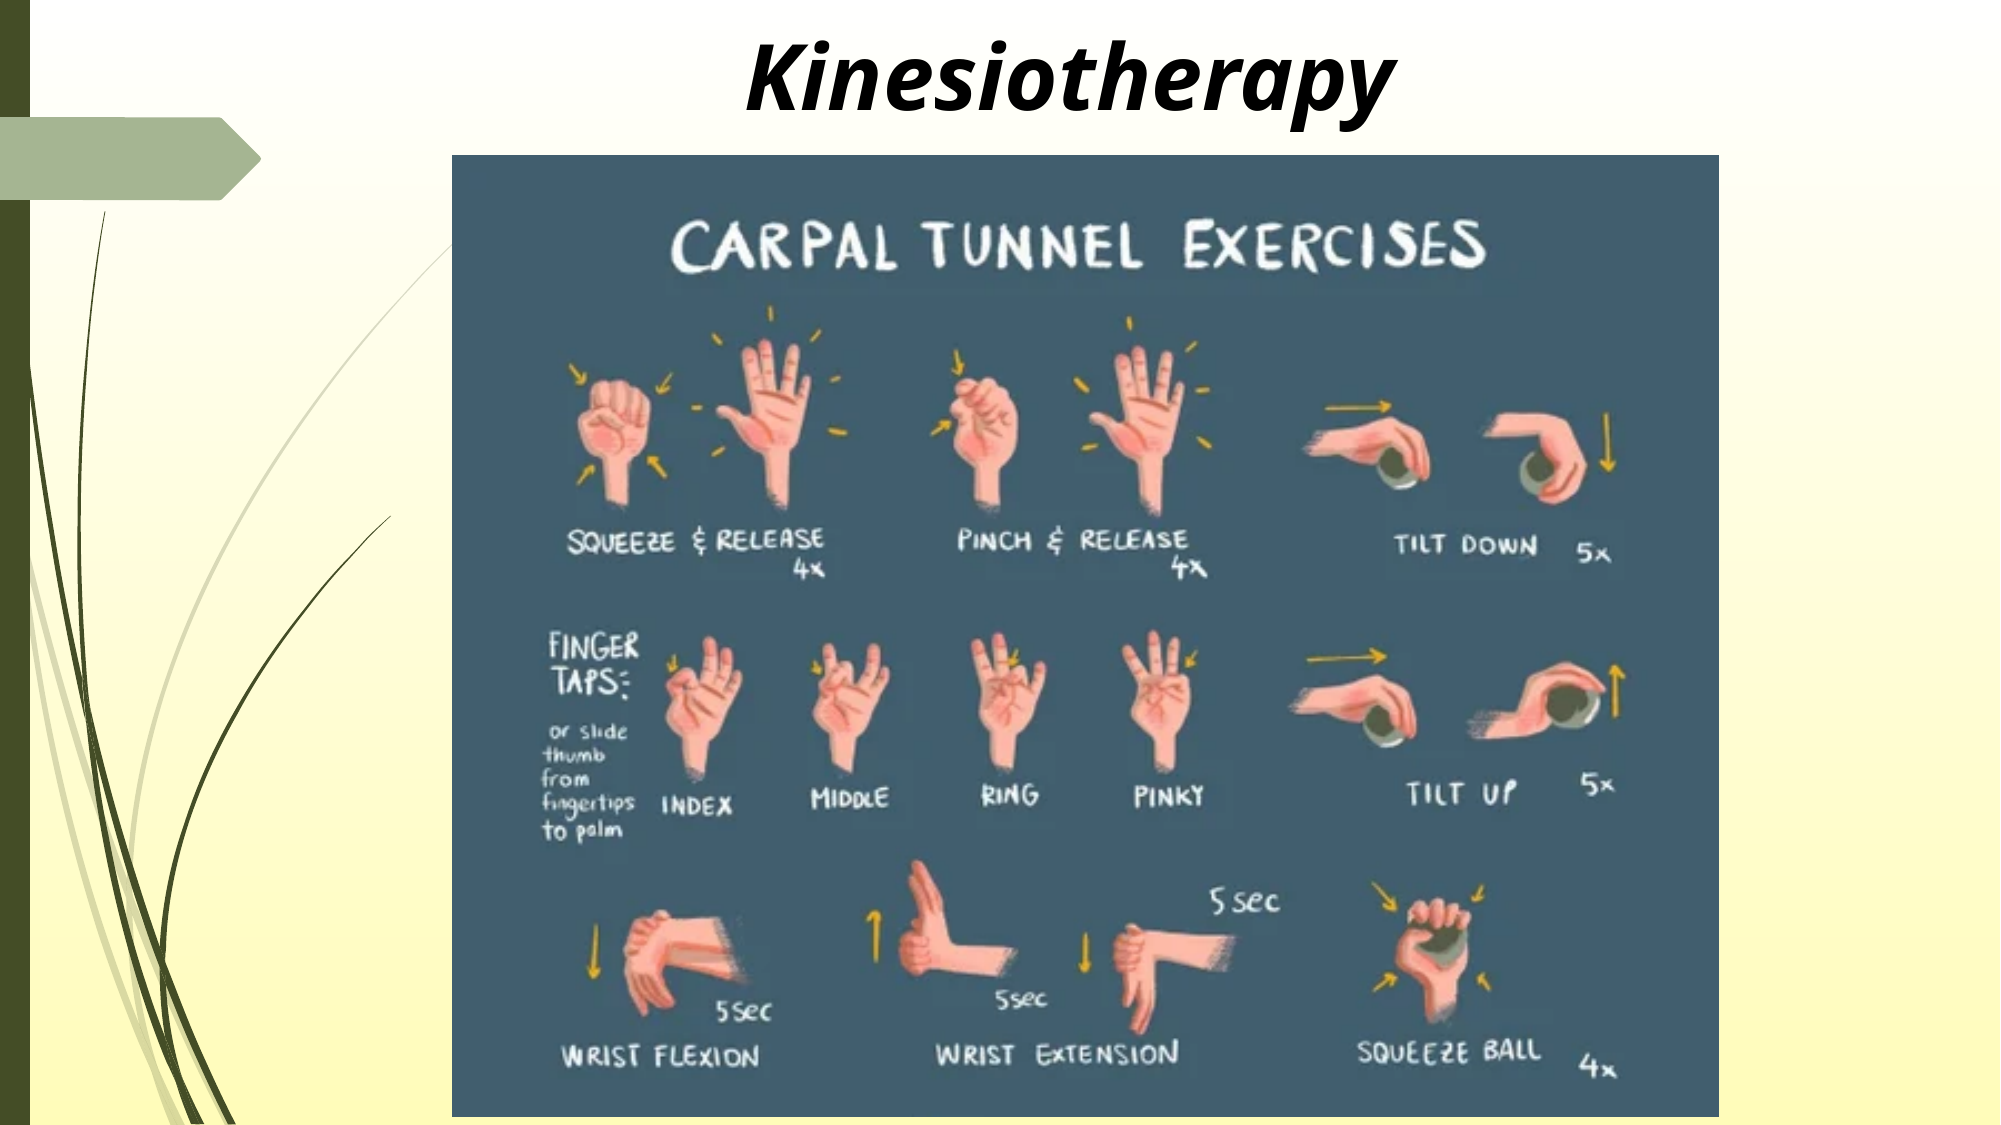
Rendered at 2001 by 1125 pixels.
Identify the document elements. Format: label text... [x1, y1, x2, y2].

picture [452, 155, 1719, 1117]
title Kinesiotherapy [729, 10, 2000, 265]
